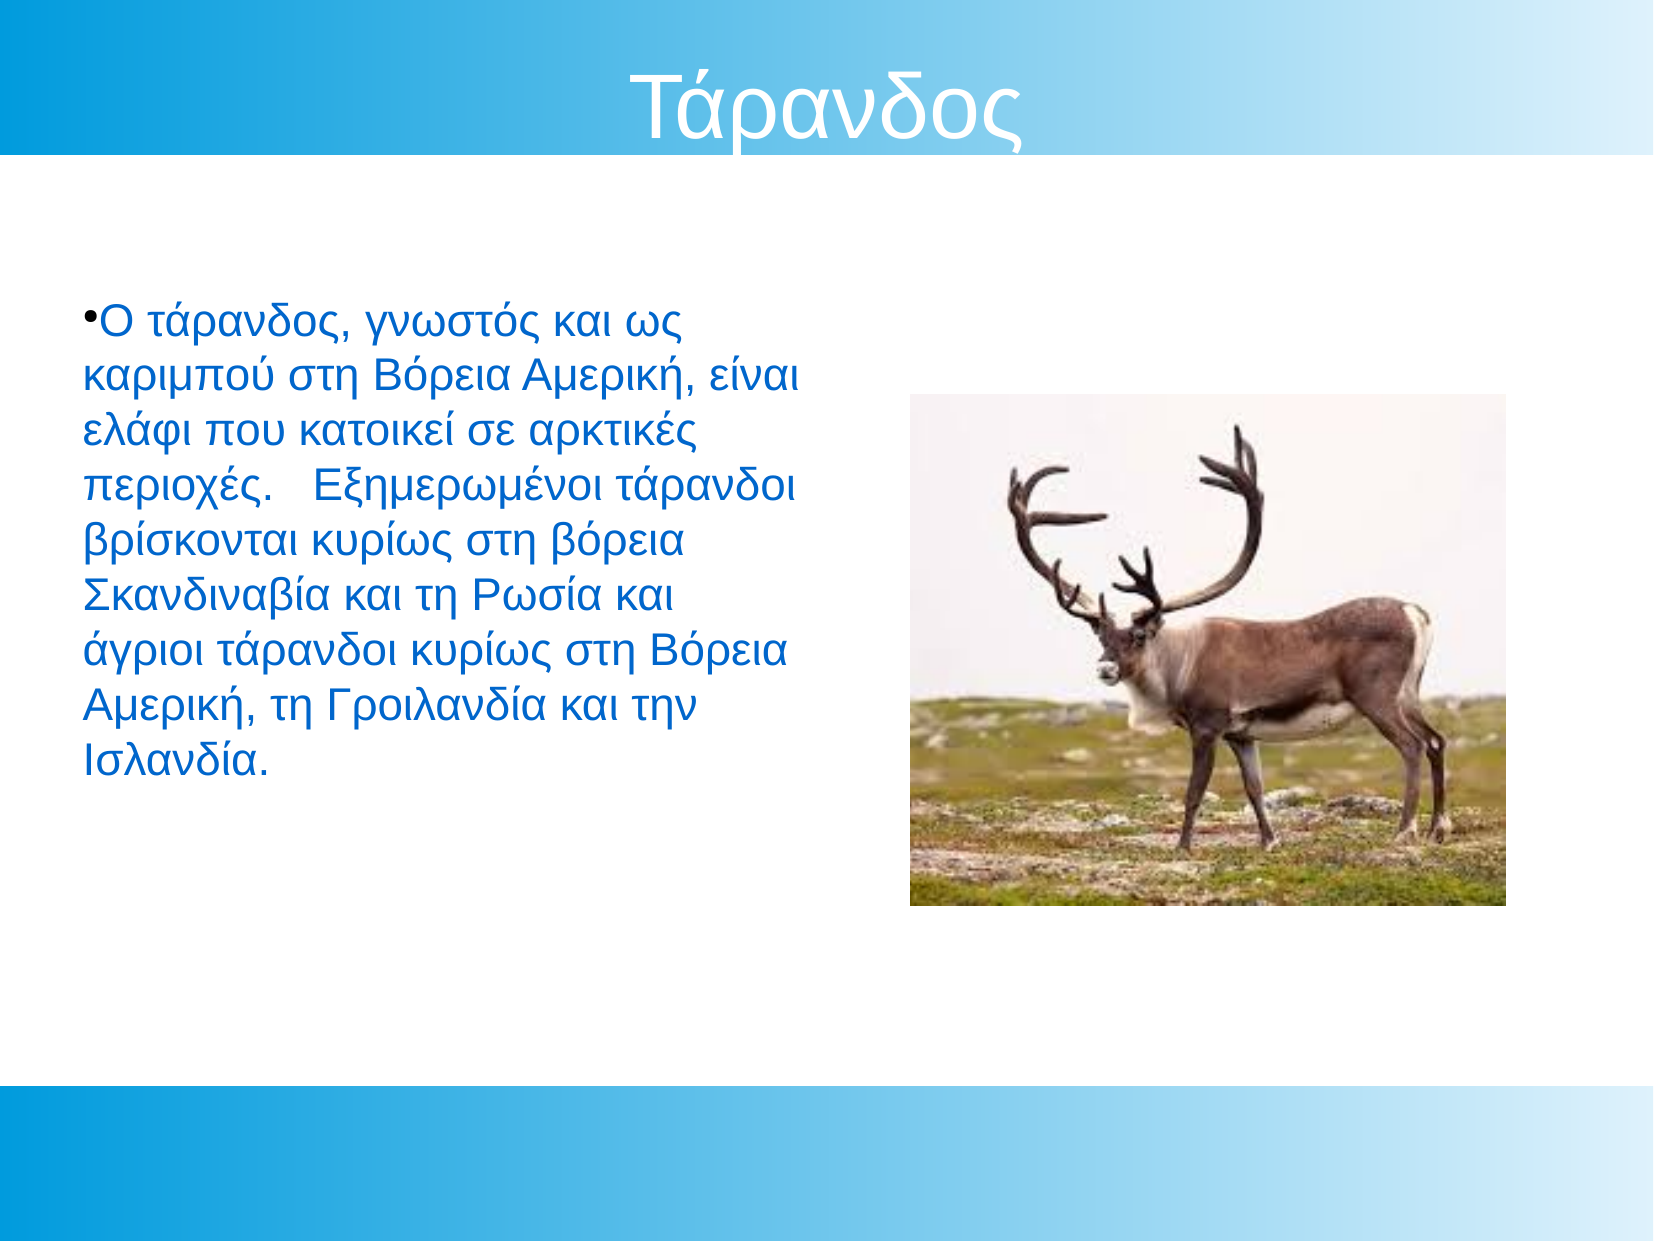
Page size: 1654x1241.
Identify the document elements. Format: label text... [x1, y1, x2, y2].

title Τάρανδος [82, 49, 1571, 155]
list Ο τάρανδος, γνωστός και ως καριμπού στη Βόρεια Αμερική, είναι ελάφι που κατοικεί σε αρκτικές περιοχές. Εξημερωμένοι τάρανδοι βρίσκονται κυρίως στη βόρεια Σκανδιναβία και τη Ρωσία και άγριοι τάρανδοι κυρίως στη Βόρεια Αμερική, τη Γροιλανδία και την Ισλανδία. [82, 290, 809, 1010]
picture [910, 394, 1506, 906]
